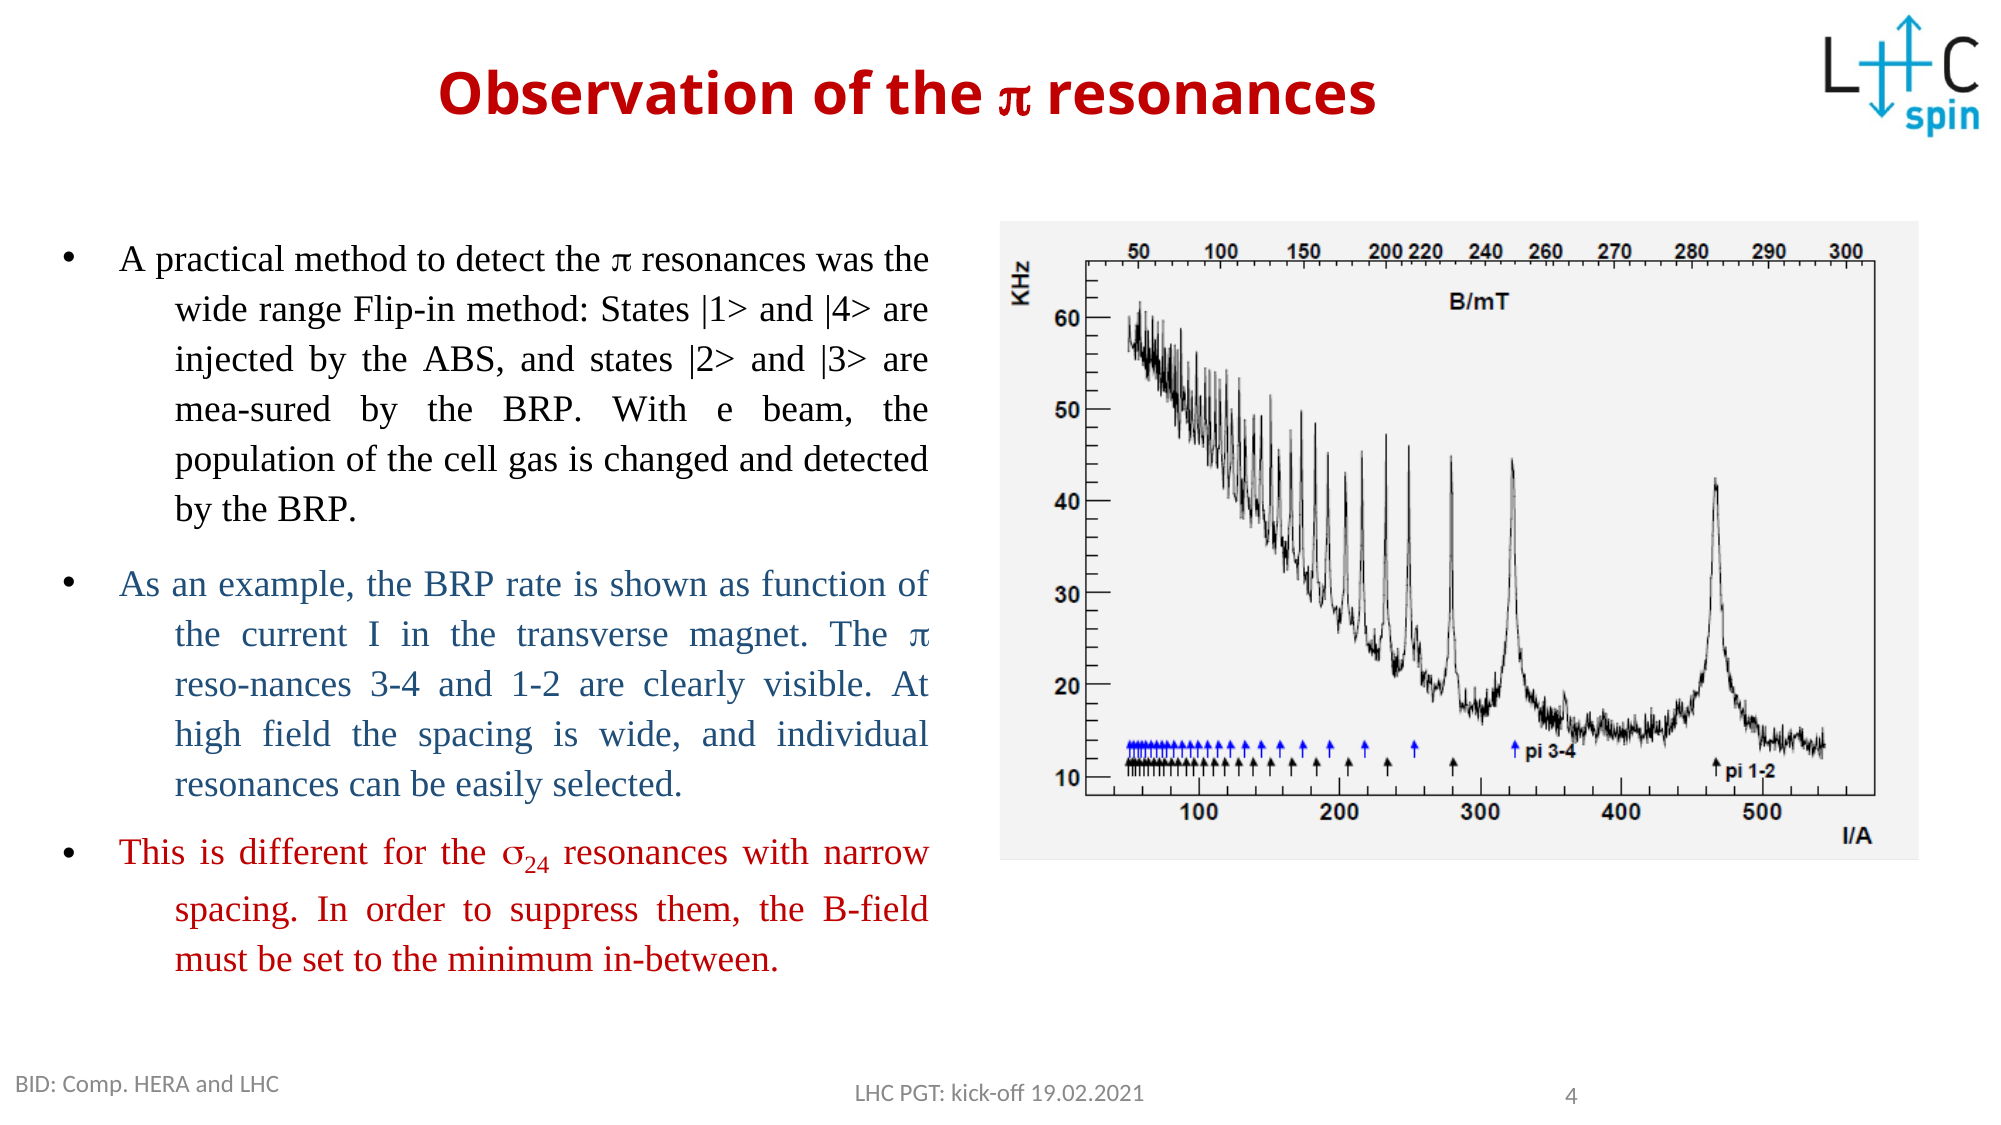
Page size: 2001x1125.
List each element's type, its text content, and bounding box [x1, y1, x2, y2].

picture [1816, 8, 1989, 142]
text_box [1550, 1065, 2000, 1125]
text_box LHC PGT: kick-off 19.02.2021 [662, 1061, 1338, 1122]
text_box A practical method to detect the p resonances was the wide range Flip-in method: States |1> and |4> are injected by the ABS, and states |2> and |3> are mea-sured by the BRP. With e beam, the population of the cell gas is changed and detected by the BRP. As an example, the BRP rate is shown as function of the current I in the transverse magnet. The p reso-nances 3-4 and 1-2 are clearly visible. At high field the spacing is wide, and individual resonances can be easily selected. This is different for the s24 resonances with narrow spacing. In order to suppress them, the B-field must be set to the minimum in-between. [47, 221, 946, 944]
text_box BID: Comp. HERA and LHC [0, 1052, 451, 1113]
text_box Observation of the p resonances [64, 48, 1706, 135]
picture [999, 221, 1919, 860]
